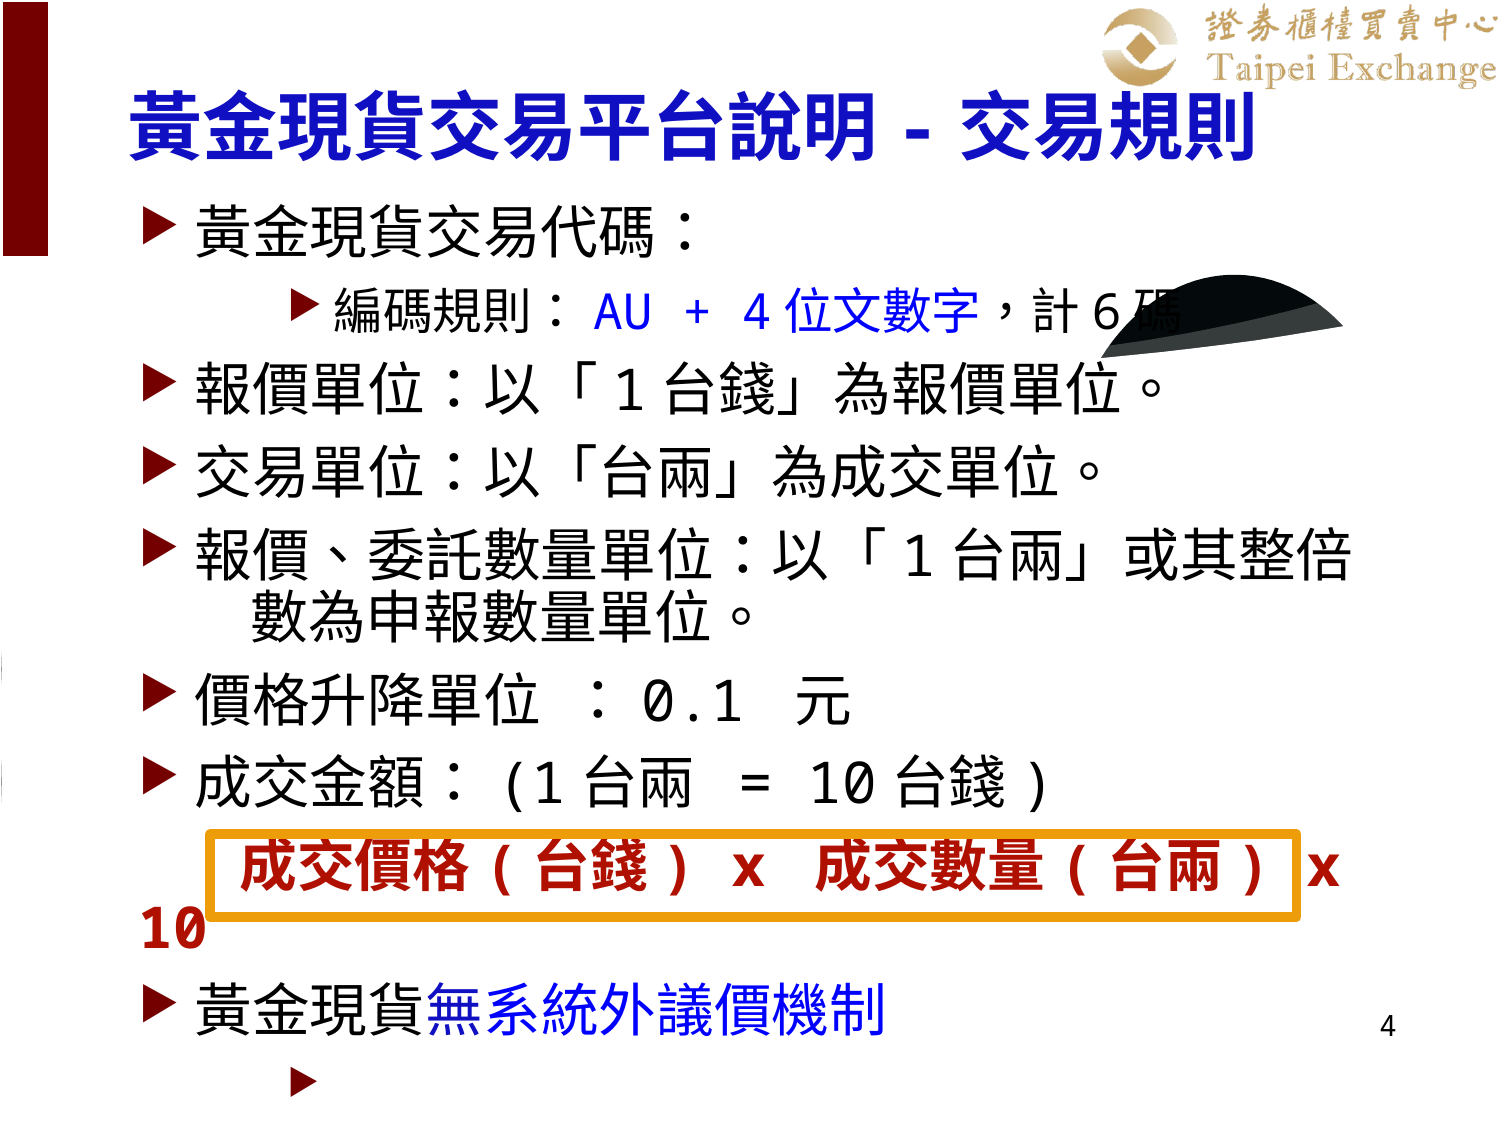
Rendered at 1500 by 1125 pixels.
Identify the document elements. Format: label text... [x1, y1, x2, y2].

list 黃金現貨交易代碼： 編碼規則：AU + 4位文數字，計6碼 報價單位：以「1台錢」為報價單位。 交易單位：以「台兩」為成交單位。 報價、委託數量單位：以「1台兩」或其整倍數為申報數量單位。 價格升降單位 ：0.1 元 成交金額：(1台兩 = 10台錢) 成交價格(台錢) x 成交數量(台兩) x 10 黃金現貨無系統外議價機制 [123, 196, 1406, 1059]
text_box [1364, 999, 1459, 1077]
title 黃金現貨交易平台說明-交易規則 [112, 66, 1425, 183]
